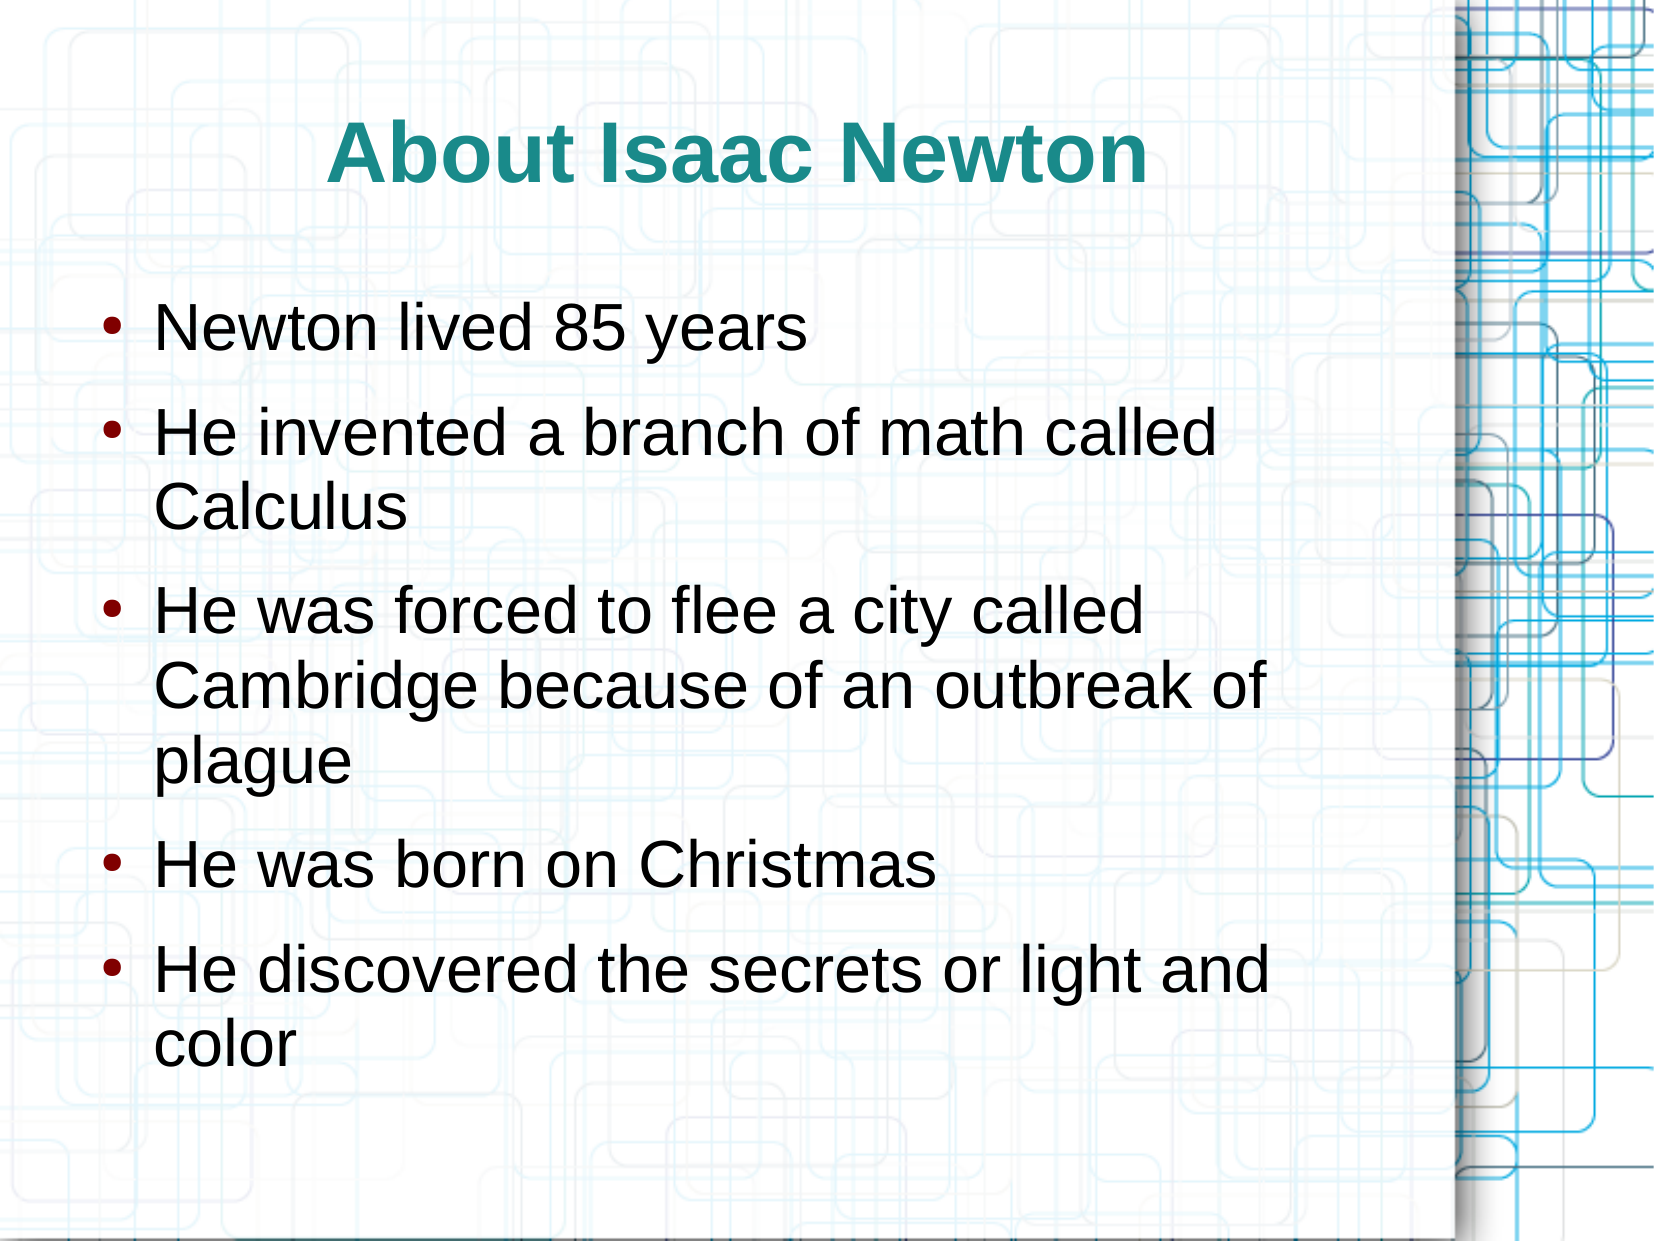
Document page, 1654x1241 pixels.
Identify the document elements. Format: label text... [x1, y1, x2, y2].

list Newton lived 85 years He invented a branch of math called Calculus He was forced to flee a city called Cambridge because of an outbreak of plague He was born on Christmas He discovered the secrets or light and color [82, 290, 1418, 1109]
title About Isaac Newton [59, 49, 1418, 257]
picture [0, 0, 1654, 1241]
